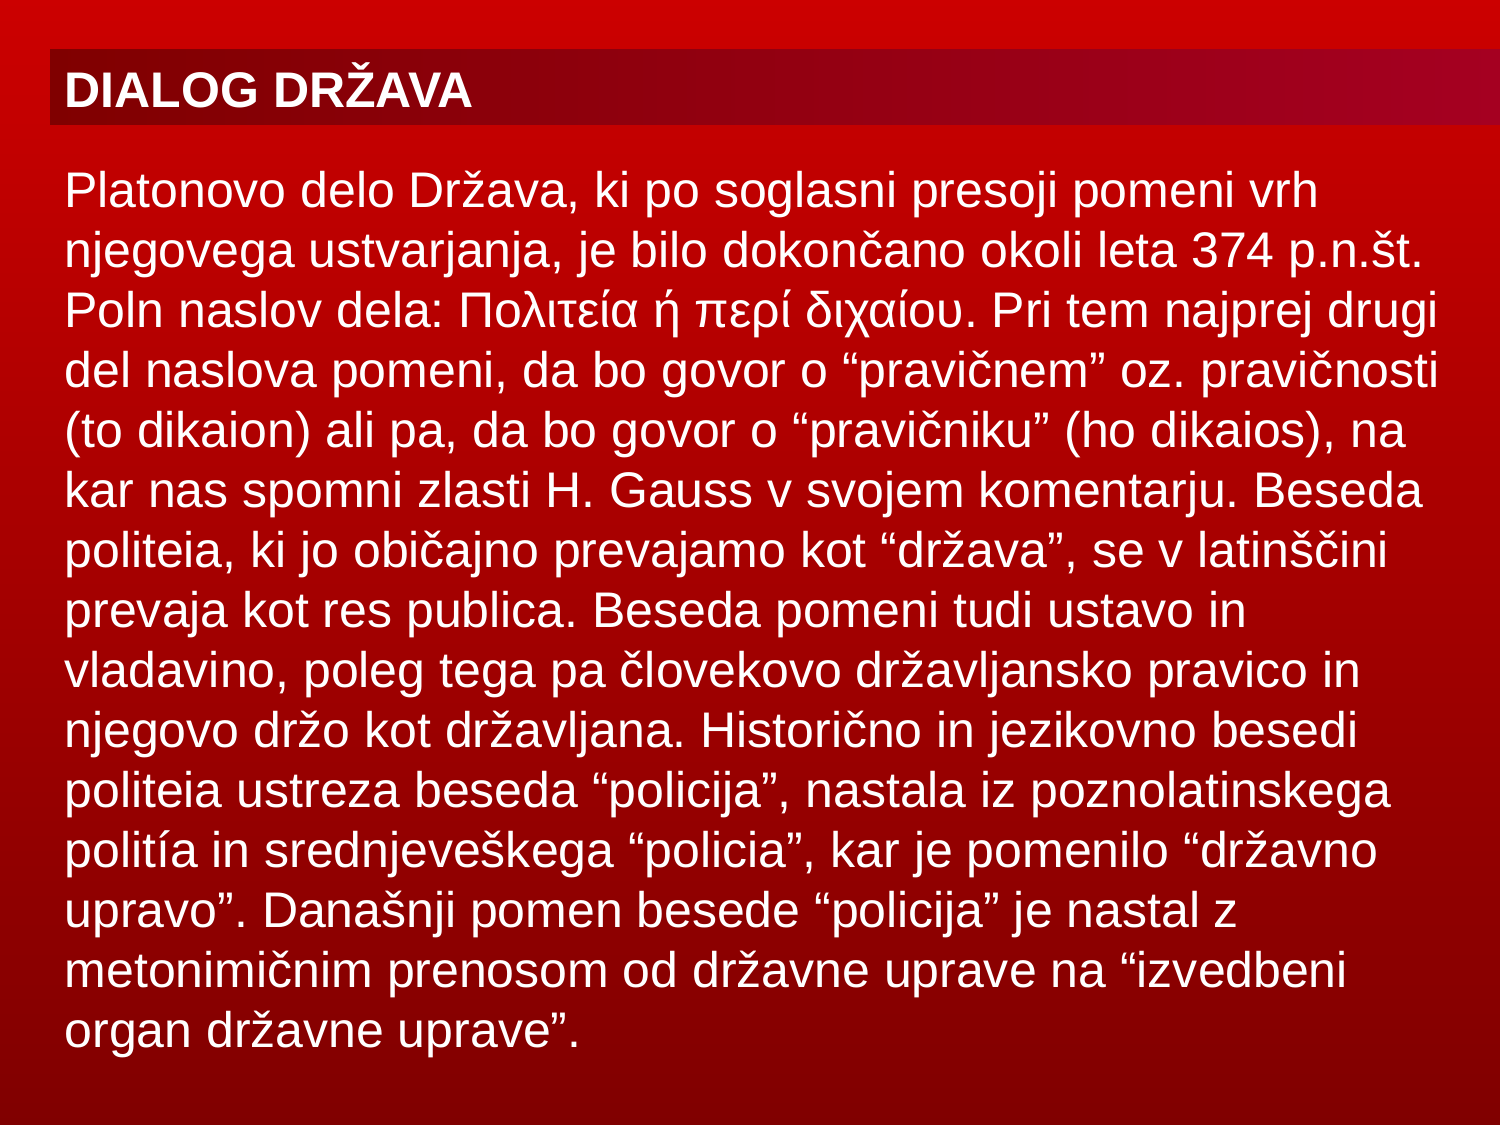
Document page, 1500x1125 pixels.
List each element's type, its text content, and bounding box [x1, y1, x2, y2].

text_box Platonovo delo Država, ki po soglasni presoji pomeni vrh njegovega ustvarjanja, je bilo dokončano okoli leta 374 p.n.št. Poln naslov dela: Πολιτεία ή περί διχαίου. Pri tem najprej drugi del naslova pomeni, da bo govor o “pravičnem” oz. pravičnosti (to dikaion) ali pa, da bo govor o “pravičniku” (ho dikaios), na kar nas spomni zlasti H. Gauss v svojem komentarju. Beseda politeia, ki jo običajno prevajamo kot “država”, se v latinščini prevaja kot res publica. Beseda pomeni tudi ustavo in vladavino, poleg tega pa človekovo državljansko pravico in njegovo držo kot državljana. Historično in jezikovno besedi politeia ustreza beseda “policija”, nastala iz poznolatinskega politía in srednjeveškega “policia”, kar je pomenilo “državno upravo”. Današnji pomen besede “policija” je nastal z metonimičnim prenosom od državne uprave na “izvedbeni organ državne uprave”. [50, 149, 1500, 1065]
text_box DIALOG DRŽAVA [50, 49, 1500, 125]
